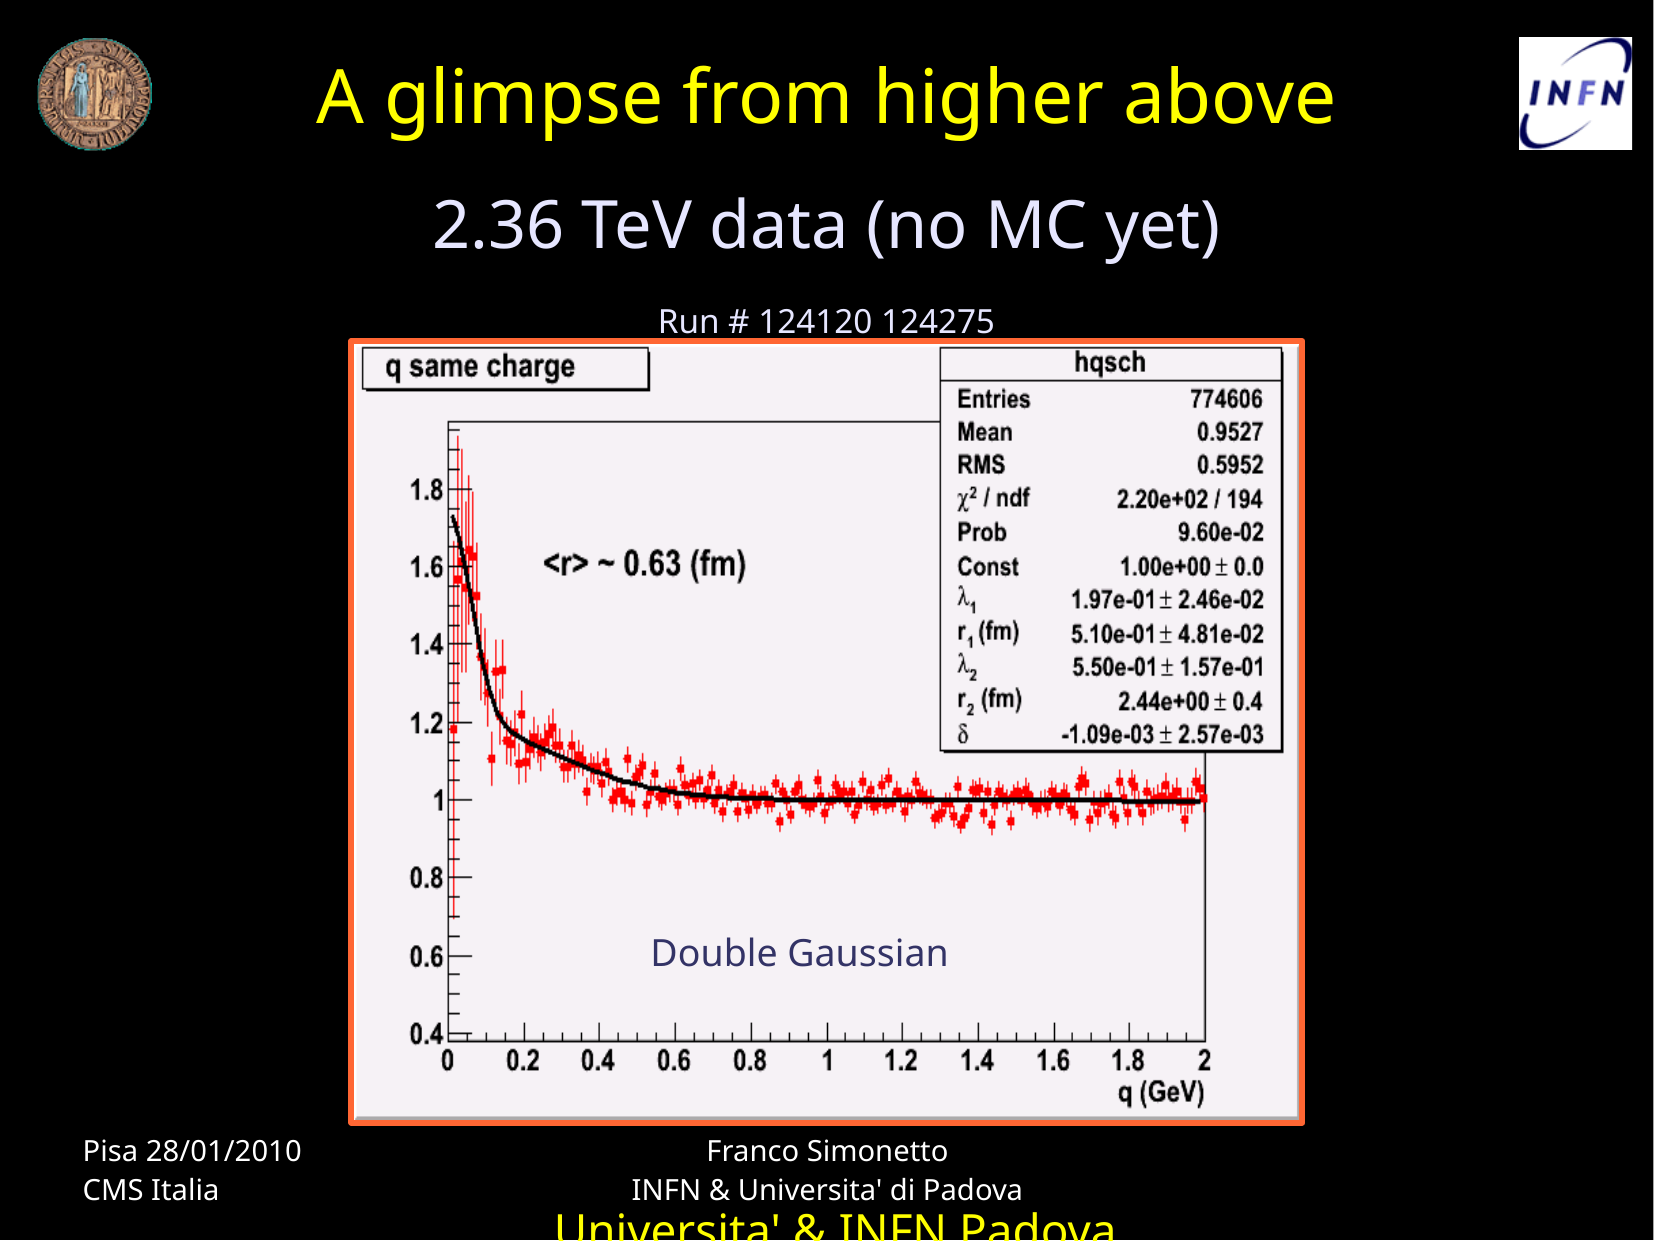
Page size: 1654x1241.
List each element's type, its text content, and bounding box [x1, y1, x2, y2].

text_box Double Gaussian [635, 918, 1013, 996]
title A glimpse from higher above [82, 33, 1571, 157]
picture [37, 37, 82, 152]
list 2.36 TeV data (no MC yet) Run # 124120 124275 [82, 177, 1571, 1047]
picture [354, 344, 1300, 1120]
picture [1571, 37, 1633, 150]
